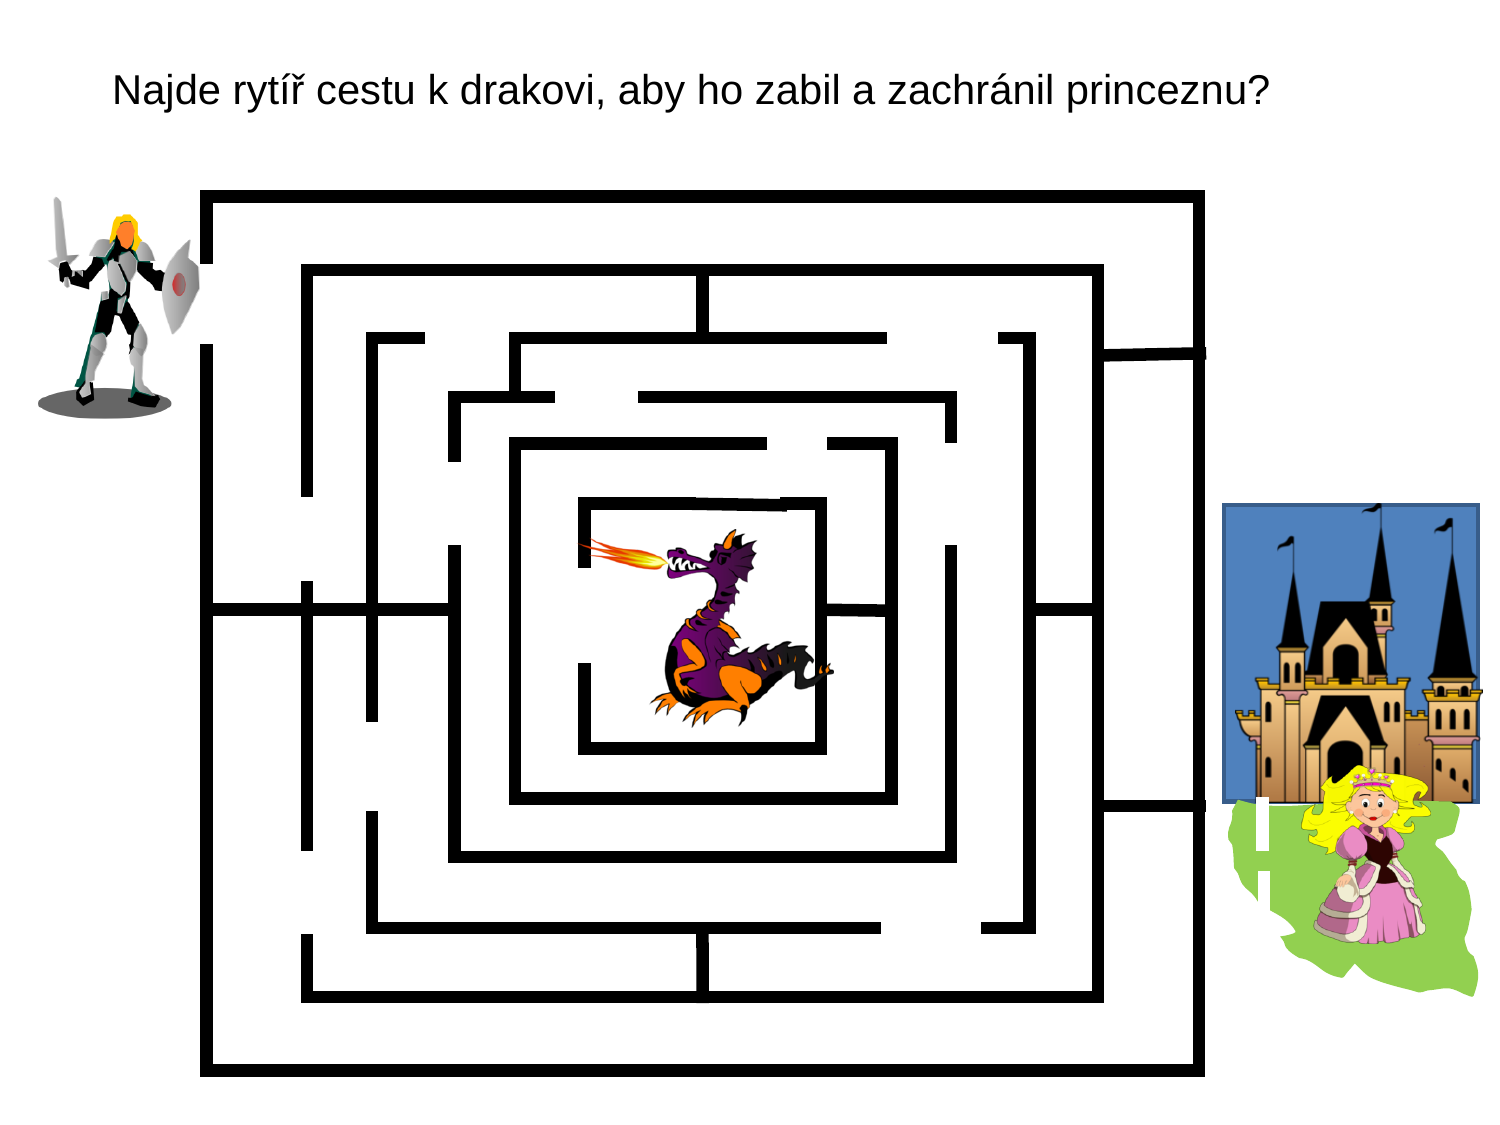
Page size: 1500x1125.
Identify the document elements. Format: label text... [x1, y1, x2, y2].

picture [576, 529, 834, 728]
text_box [1223, 504, 1235, 802]
text_box [1228, 799, 1479, 997]
text_box [206, 196, 1199, 1071]
picture [0, 176, 200, 450]
picture [1235, 503, 1483, 944]
text_box Najde rytíř cestu k drakovi, aby ho zabil a zachránil princeznu? [97, 55, 1287, 121]
